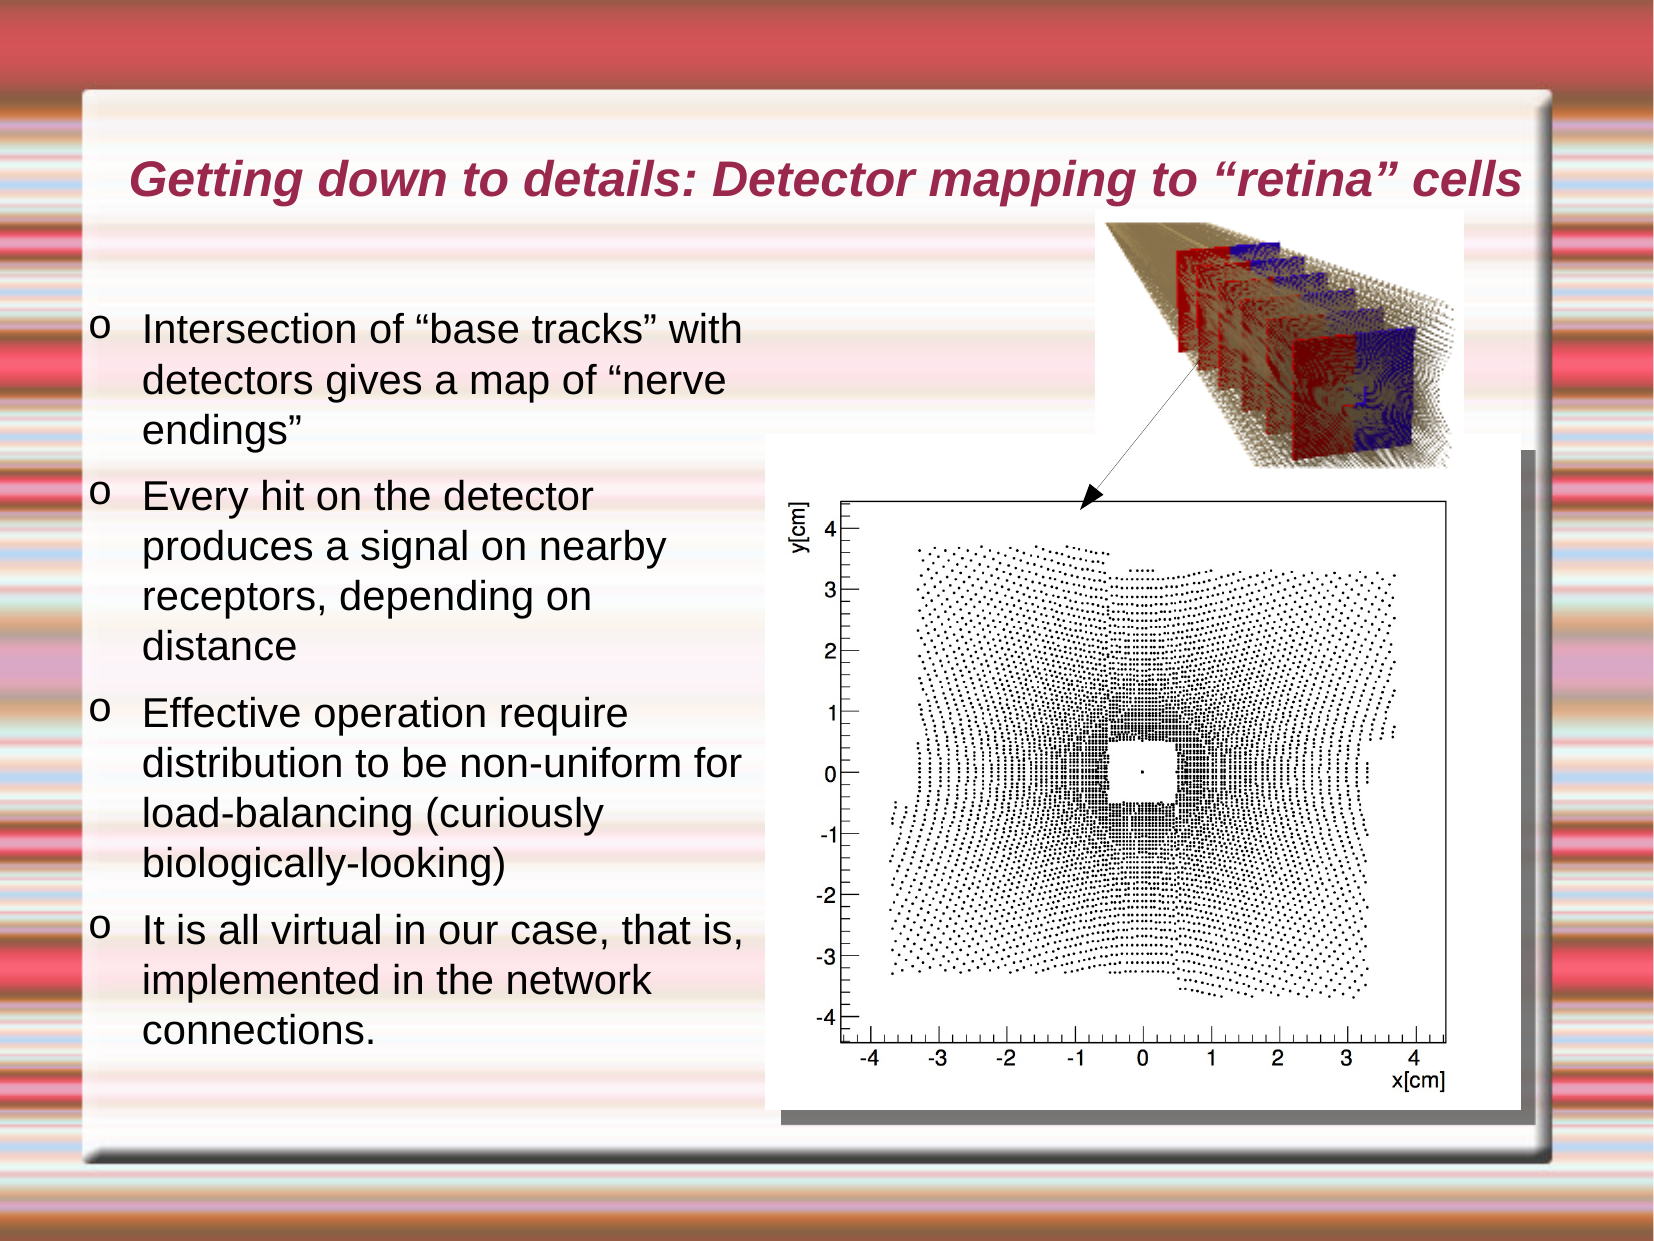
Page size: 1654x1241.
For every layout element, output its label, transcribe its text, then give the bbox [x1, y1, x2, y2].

text_box Intersection of “base tracks” with detectors gives a map of “nerve endings” Every hit on the detector produces a signal on nearby receptors, depending on distance Effective operation require distribution to be non-uniform for load-balancing (curiously biologically-looking) It is all virtual in our case, that is, implemented in the network connections. [87, 299, 760, 1020]
title Getting down to details: Detector mapping to “retina” cells [121, 114, 1532, 239]
picture [0, 0, 1654, 1241]
